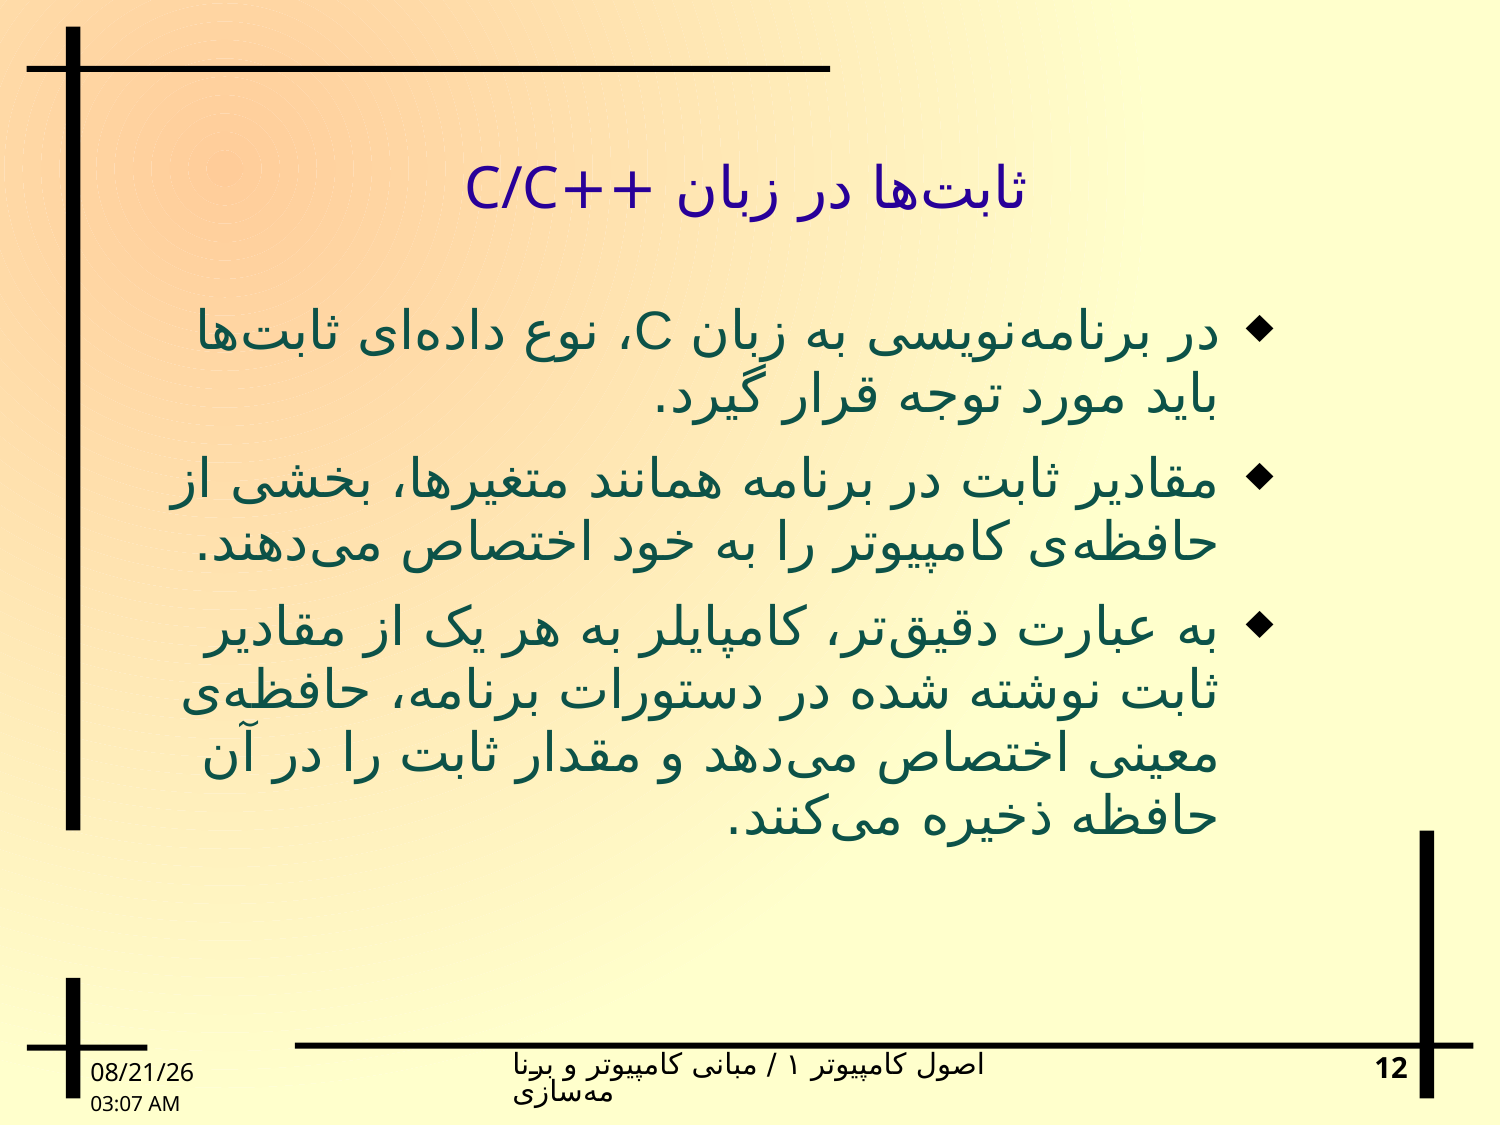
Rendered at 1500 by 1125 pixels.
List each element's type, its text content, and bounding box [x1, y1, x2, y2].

list در برنامه‌نویسی به زبان C، نوع داده‌ای ثابت‌ها باید مورد توجه قرار گیرد. مقادیر ثابت در برنامه همانند متغیرها، بخشی از حافظه‌ی کامپیوتر را به خود اختصاص می‌دهند. به عبارت دقیق‌تر، کامپایلر به هر یک از مقادیر ثابت نوشته شده در دستورات برنامه، حافظه‌ی معینی اختصاص می‌دهد و مقدار ثابت را در آن حافظه ذخیره می‌کنند. [155, 299, 1345, 937]
title ثابت‌ها در زبان ++C/C [131, 126, 1361, 246]
